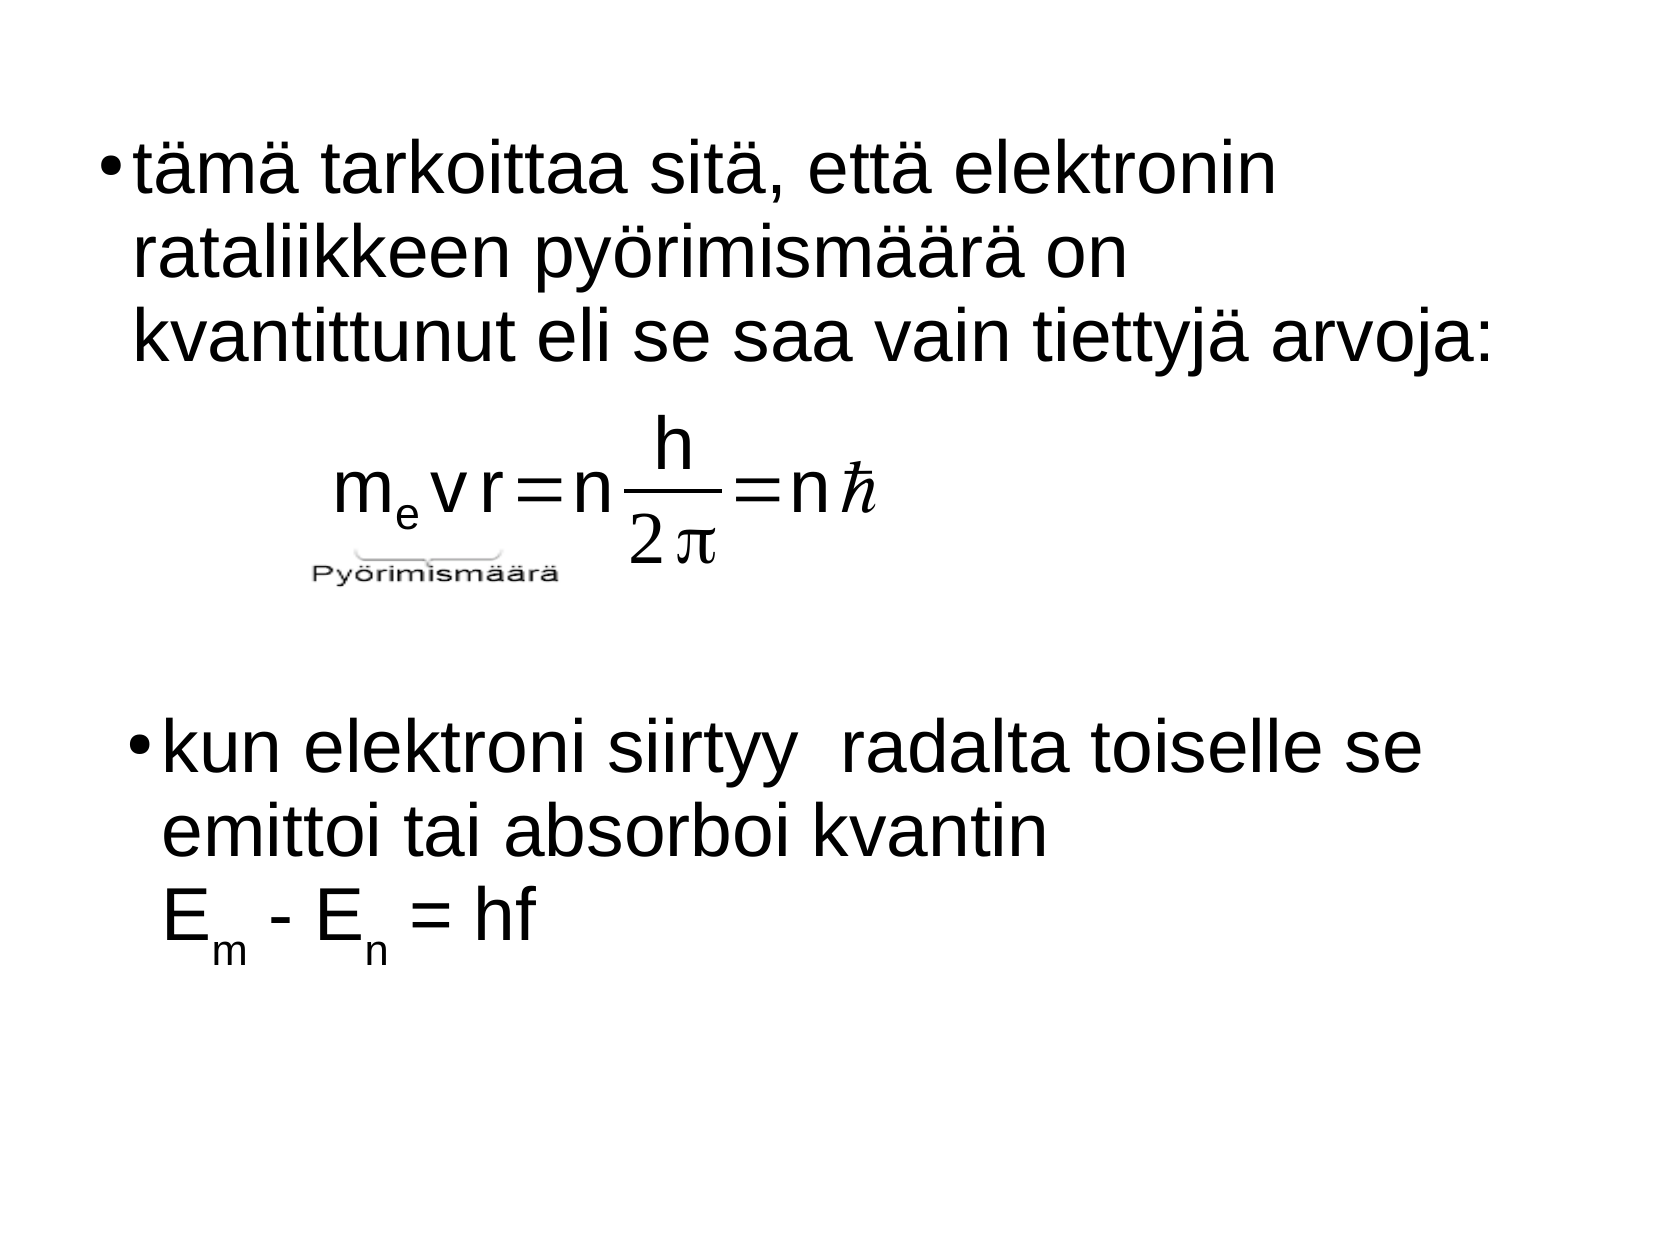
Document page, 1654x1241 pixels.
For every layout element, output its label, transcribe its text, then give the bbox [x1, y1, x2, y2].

text_box tämä tarkoittaa sitä, että elektronin rataliikkeen pyörimismäärä on kvantittunut eli se saa vain tiettyjä arvoja: [82, 118, 1595, 402]
text_box kun elektroni siirtyy radalta toiselle se emittoi tai absorboi kvantin Em - En = hf [111, 696, 1477, 982]
picture [248, 531, 623, 600]
chart [326, 401, 886, 579]
